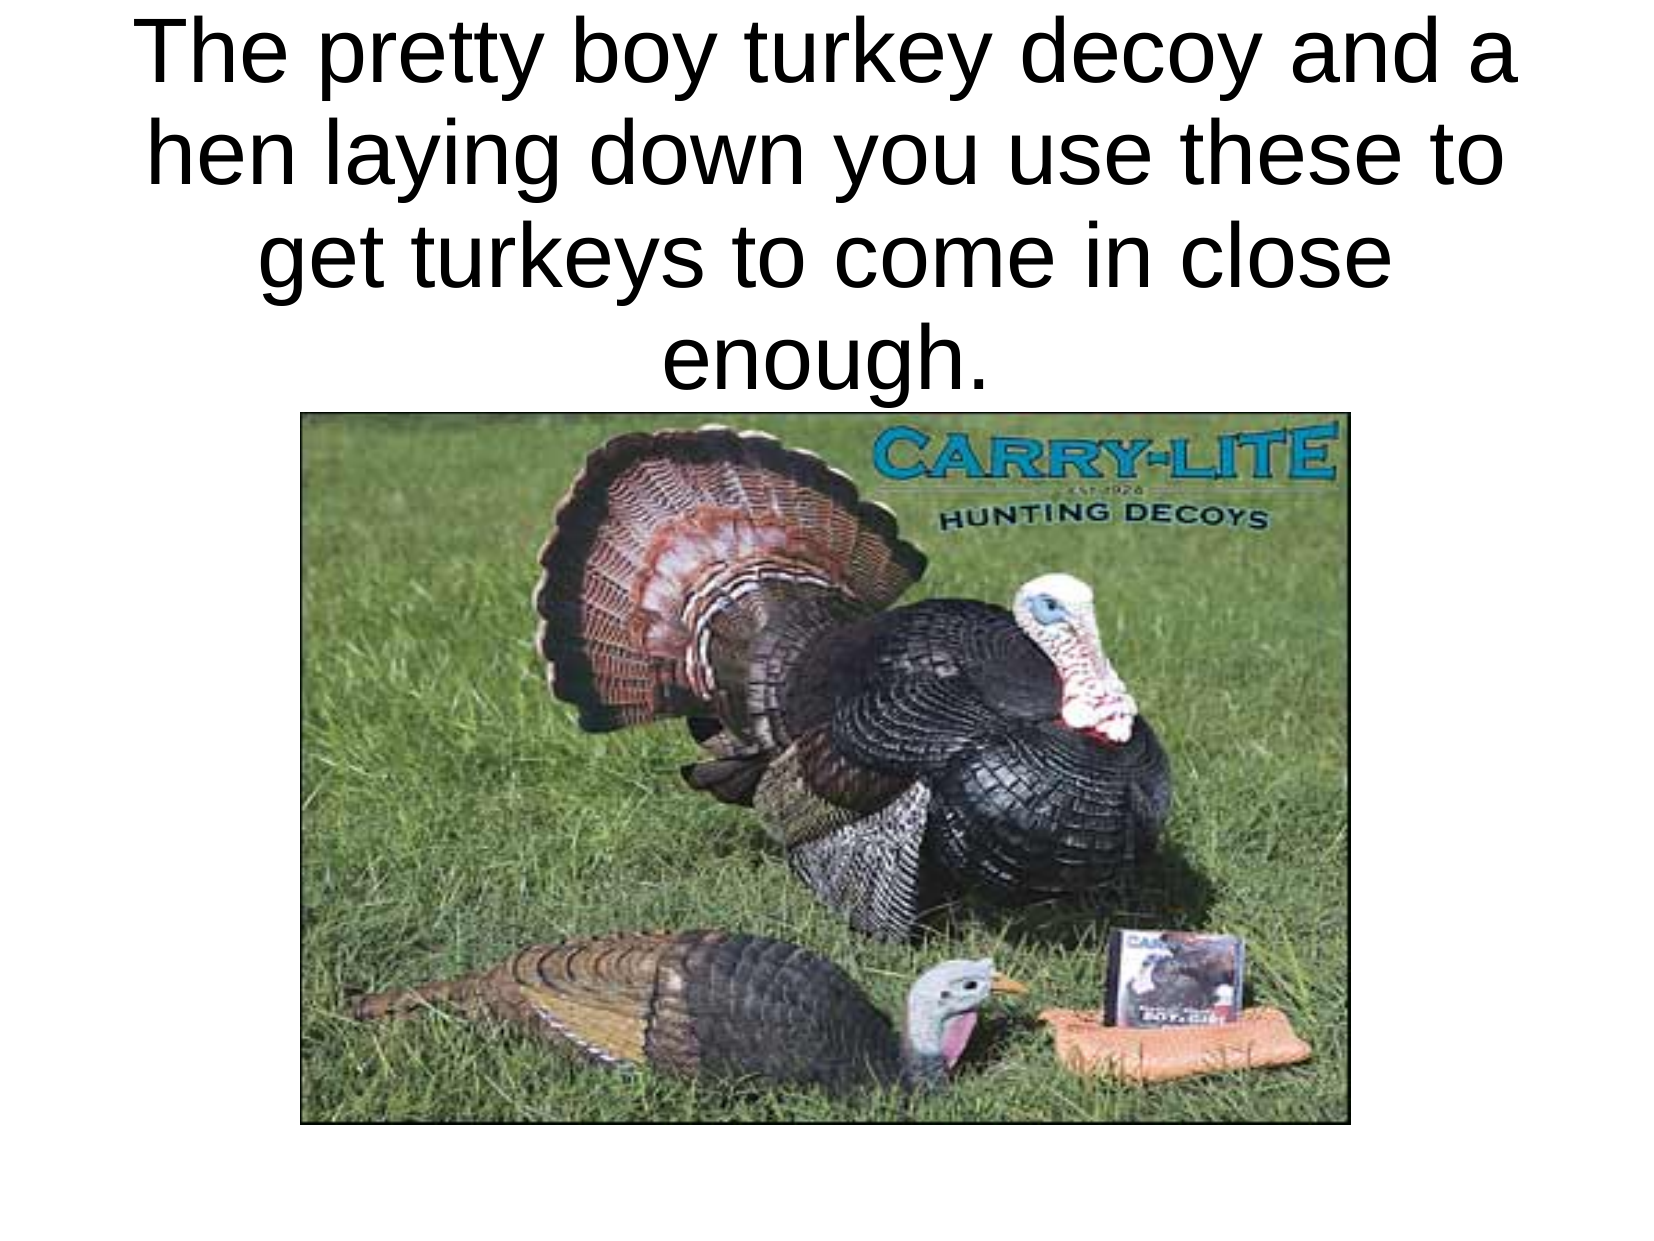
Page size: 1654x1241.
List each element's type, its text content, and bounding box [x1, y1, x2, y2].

title The pretty boy turkey decoy and a hen laying down you use these to get turkeys to come in close enough. [82, 0, 1571, 417]
picture [300, 412, 1351, 1126]
